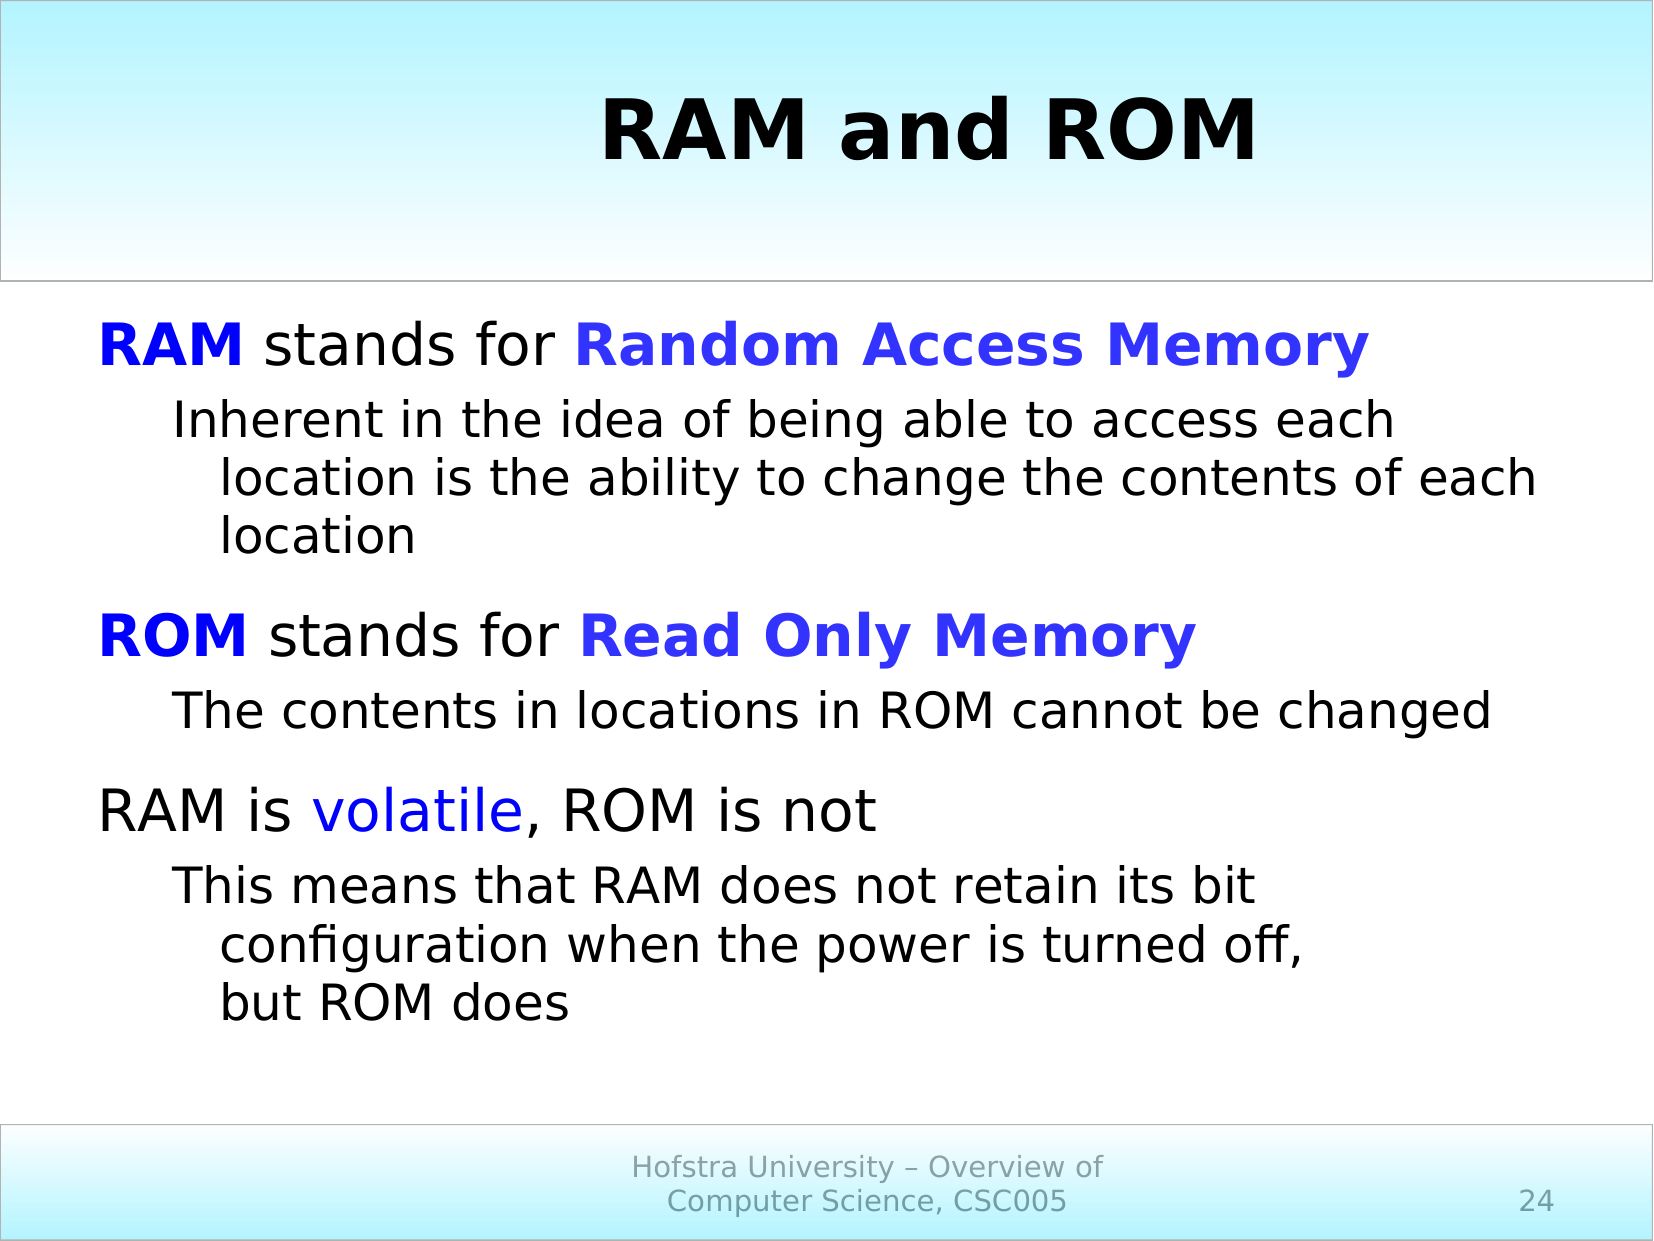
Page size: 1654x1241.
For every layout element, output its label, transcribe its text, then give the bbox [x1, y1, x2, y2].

title RAM and ROM [247, 27, 1612, 235]
list RAM stands for Random Access Memory Inherent in the idea of being able to access each location is the ability to change the contents of each location ROM stands for Read Only Memory The contents in locations in ROM cannot be changed RAM is volatile, ROM is not This means that RAM does not retain its bit configuration when the power is turned off, but ROM does [82, 303, 1571, 1203]
